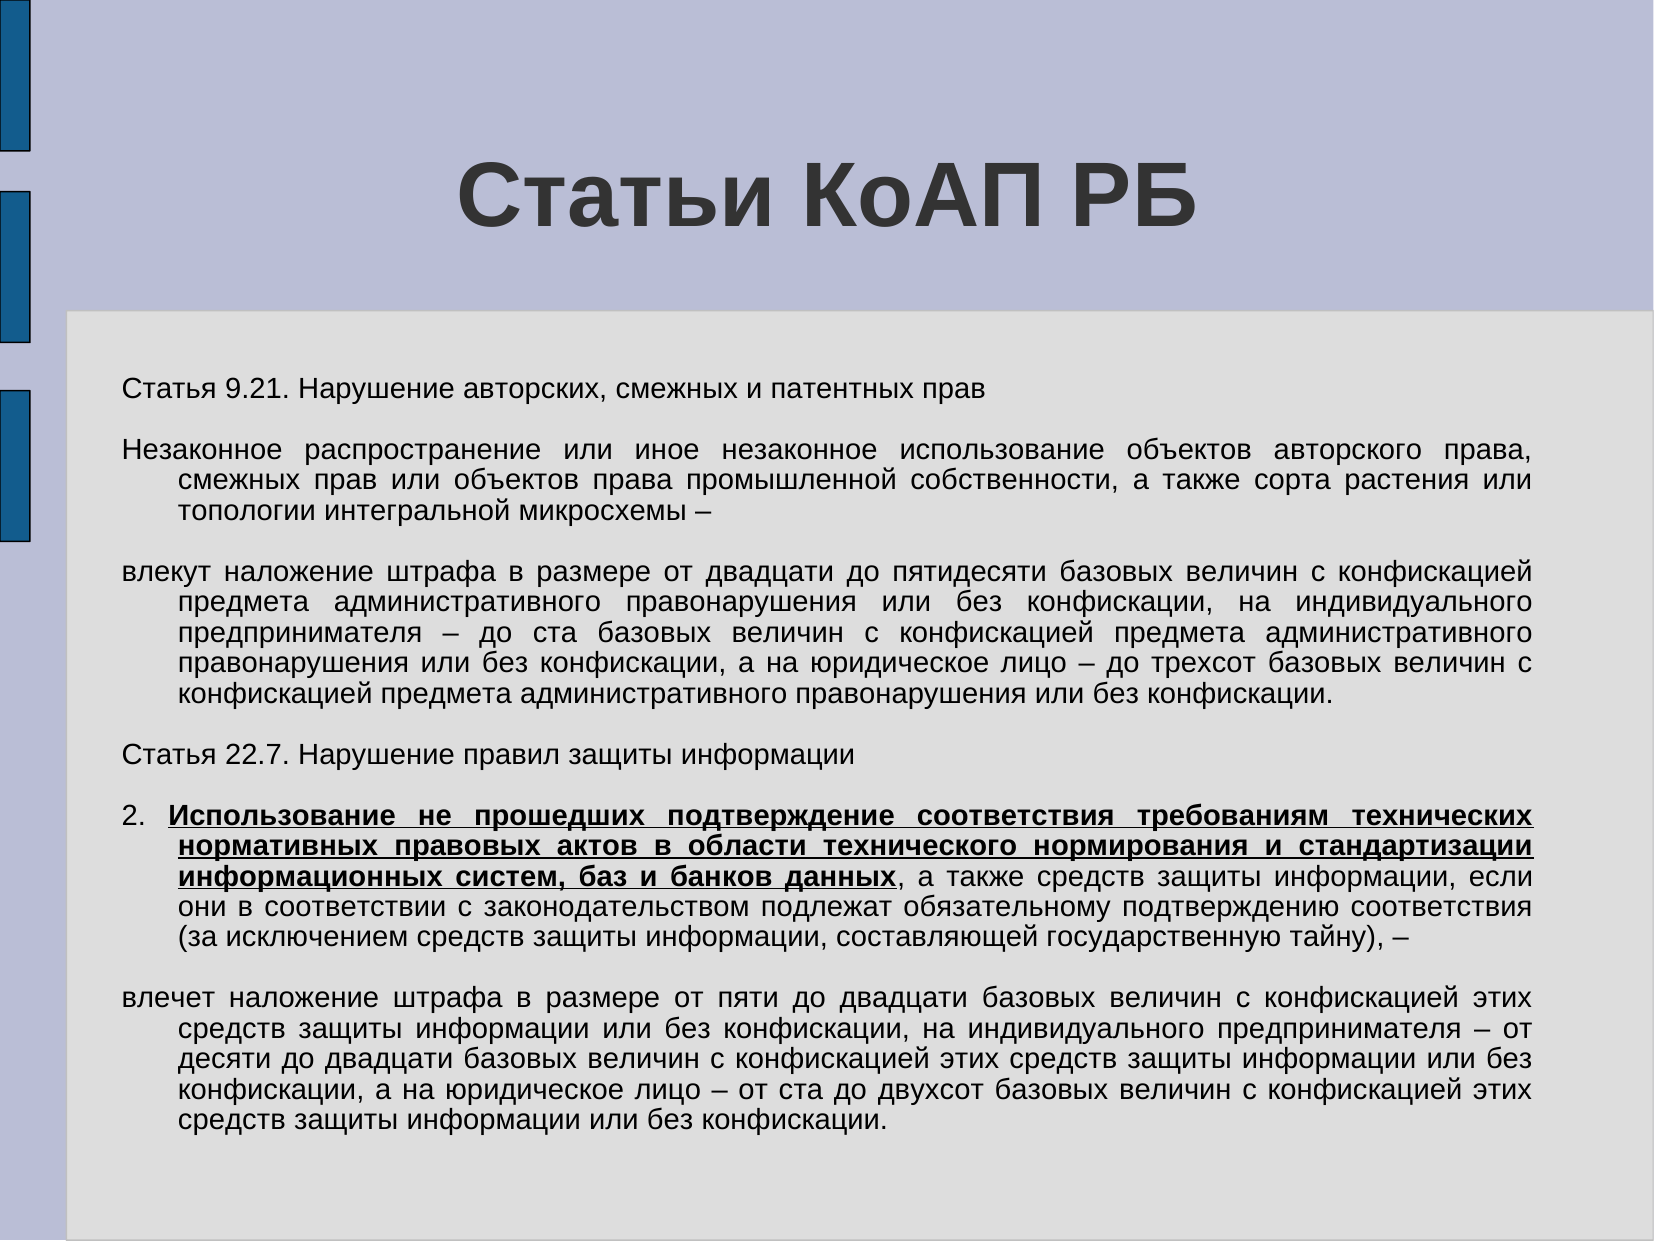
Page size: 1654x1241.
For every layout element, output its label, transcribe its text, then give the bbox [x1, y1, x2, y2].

subtitle Статья 9.21. Нарушение авторских, смежных и патентных прав Незаконное распространение или иное незаконное использование объектов авторского права, смежных прав или объектов права промышленной собственности, а также сорта растения или топологии интегральной микросхемы – влекут наложение штрафа в размере от двадцати до пятидесяти базовых величин с конфискацией предмета административного правонарушения или без конфискации, на индивидуального предпринимателя – до ста базовых величин с конфискацией предмета административного правонарушения или без конфискации, а на юридическое лицо – до трехсот базовых величин с конфискацией предмета административного правонарушения или без конфискации. Статья 22.7. Нарушение правил защиты информации 2. Использование не прошедших подтверждение соответствия требованиям технических нормативных правовых актов в области технического нормирования и стандартизации информационных систем, баз и банков данных, а также средств защиты информации, если они в соответствии с законодательством подлежат обязательному подтверждению соответствия (за исключением средств защиты информации, составляющей государственную тайну), – влечет наложение штрафа в размере от пяти до двадцати базовых величин с конфискацией этих средств защиты информации или без конфискации, на индивидуального предпринимателя – от десяти до двадцати базовых величин с конфискацией этих средств защиты информации или без конфискации, а на юридическое лицо – от ста до двухсот базовых величин с конфискацией этих средств защиты информации или без конфискации. [121, 343, 1534, 1165]
title Статьи КоАП РБ [121, 91, 1534, 299]
